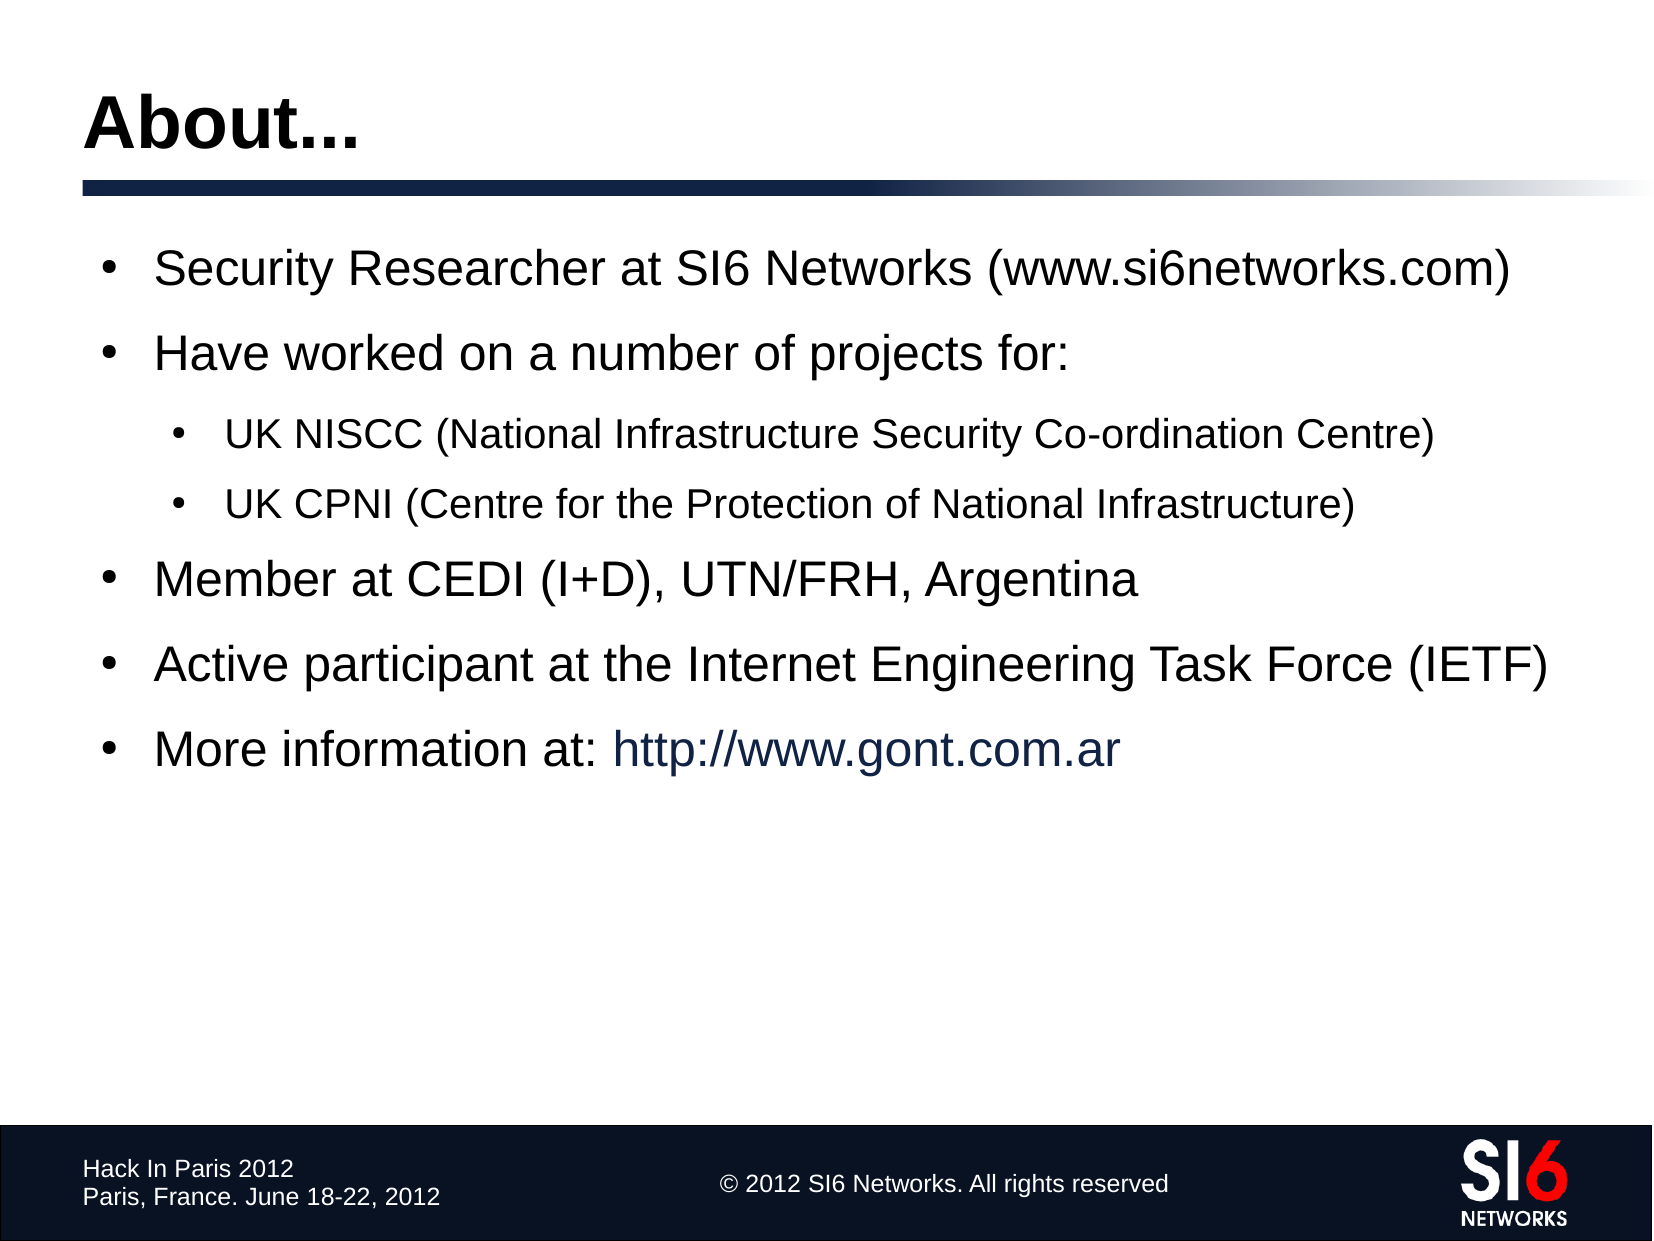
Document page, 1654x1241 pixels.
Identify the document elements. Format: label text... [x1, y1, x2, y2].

picture [1461, 1139, 1567, 1226]
list Security Researcher at SI6 Networks (www.si6networks.com) Have worked on a number of projects for: UK NISCC (National Infrastructure Security Co-ordination Centre) UK CPNI (Centre for the Protection of National Infrastructure) Member at CEDI (I+D), UTN/FRH, Argentina Active participant at the Internet Engineering Task Force (IETF) More information at: http://www.gont.com.ar [82, 240, 1571, 1109]
title About... [82, 49, 1571, 196]
